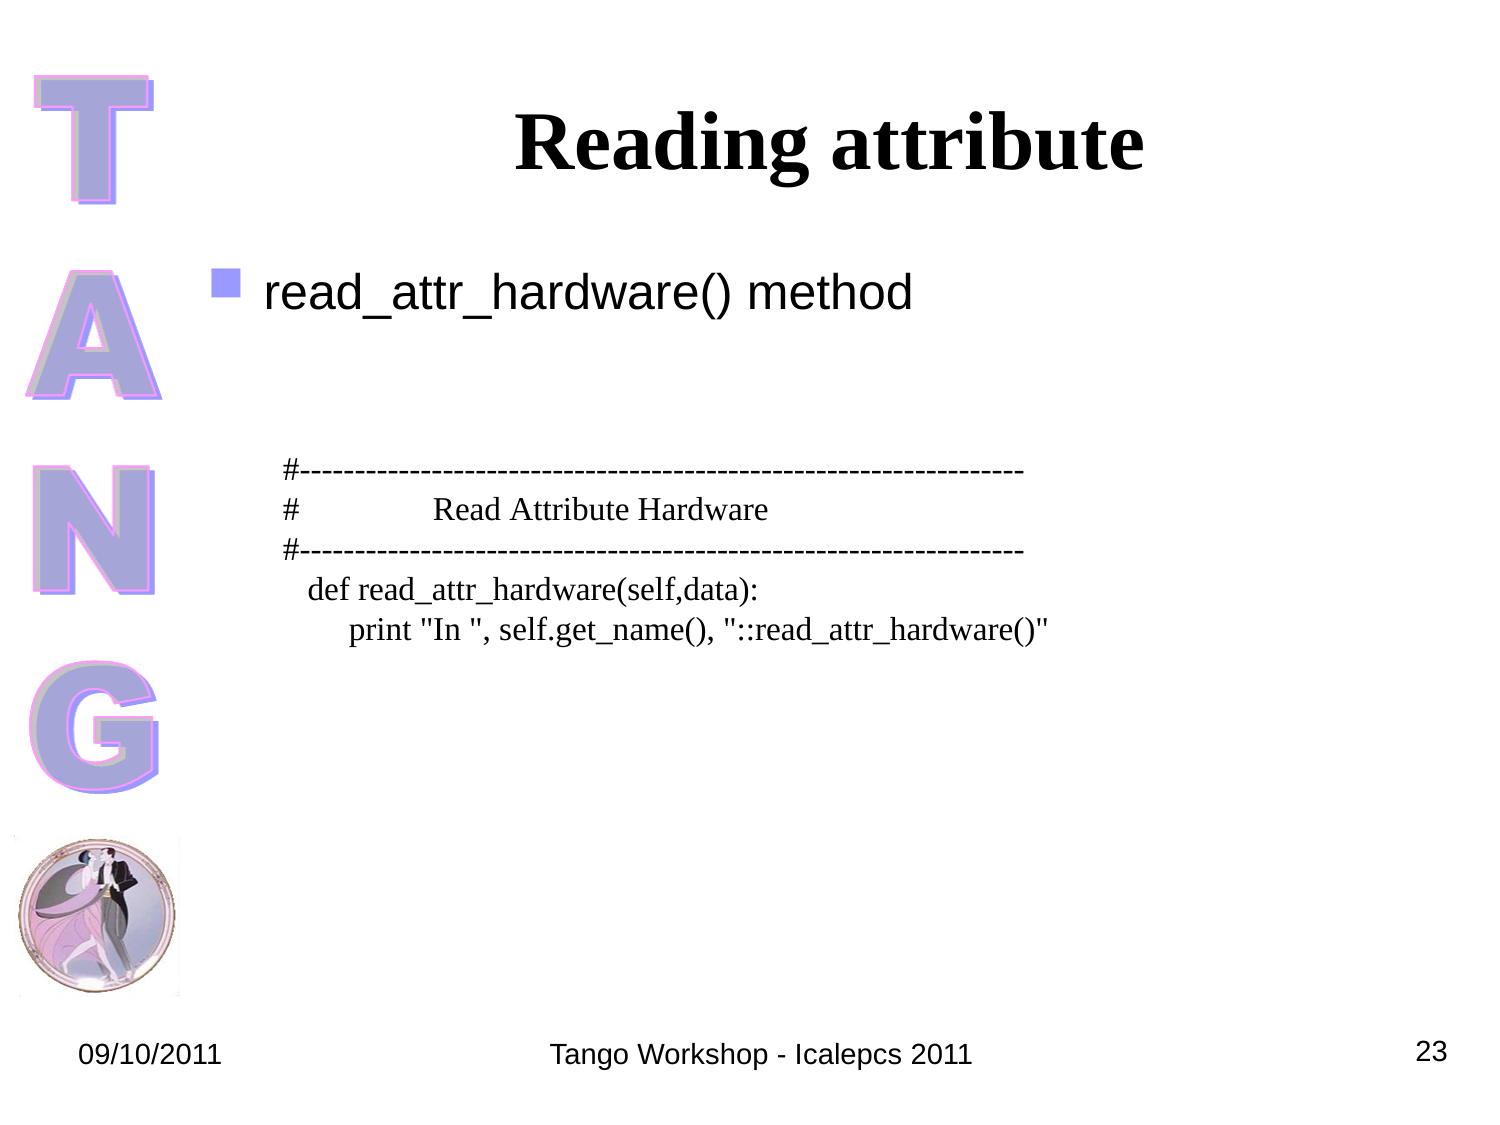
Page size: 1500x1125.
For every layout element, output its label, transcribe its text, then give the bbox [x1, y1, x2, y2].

title Reading attribute [192, 74, 1468, 199]
list read_attr_hardware() method [192, 252, 1468, 347]
text_box #------------------------------------------------------------------ # Read Attribute Hardware #------------------------------------------------------------------ def read_attr_hardware(self,data): print "In ", self.get_name(), "::read_attr_hardware()" [268, 440, 1065, 655]
picture [13, 74, 184, 1001]
